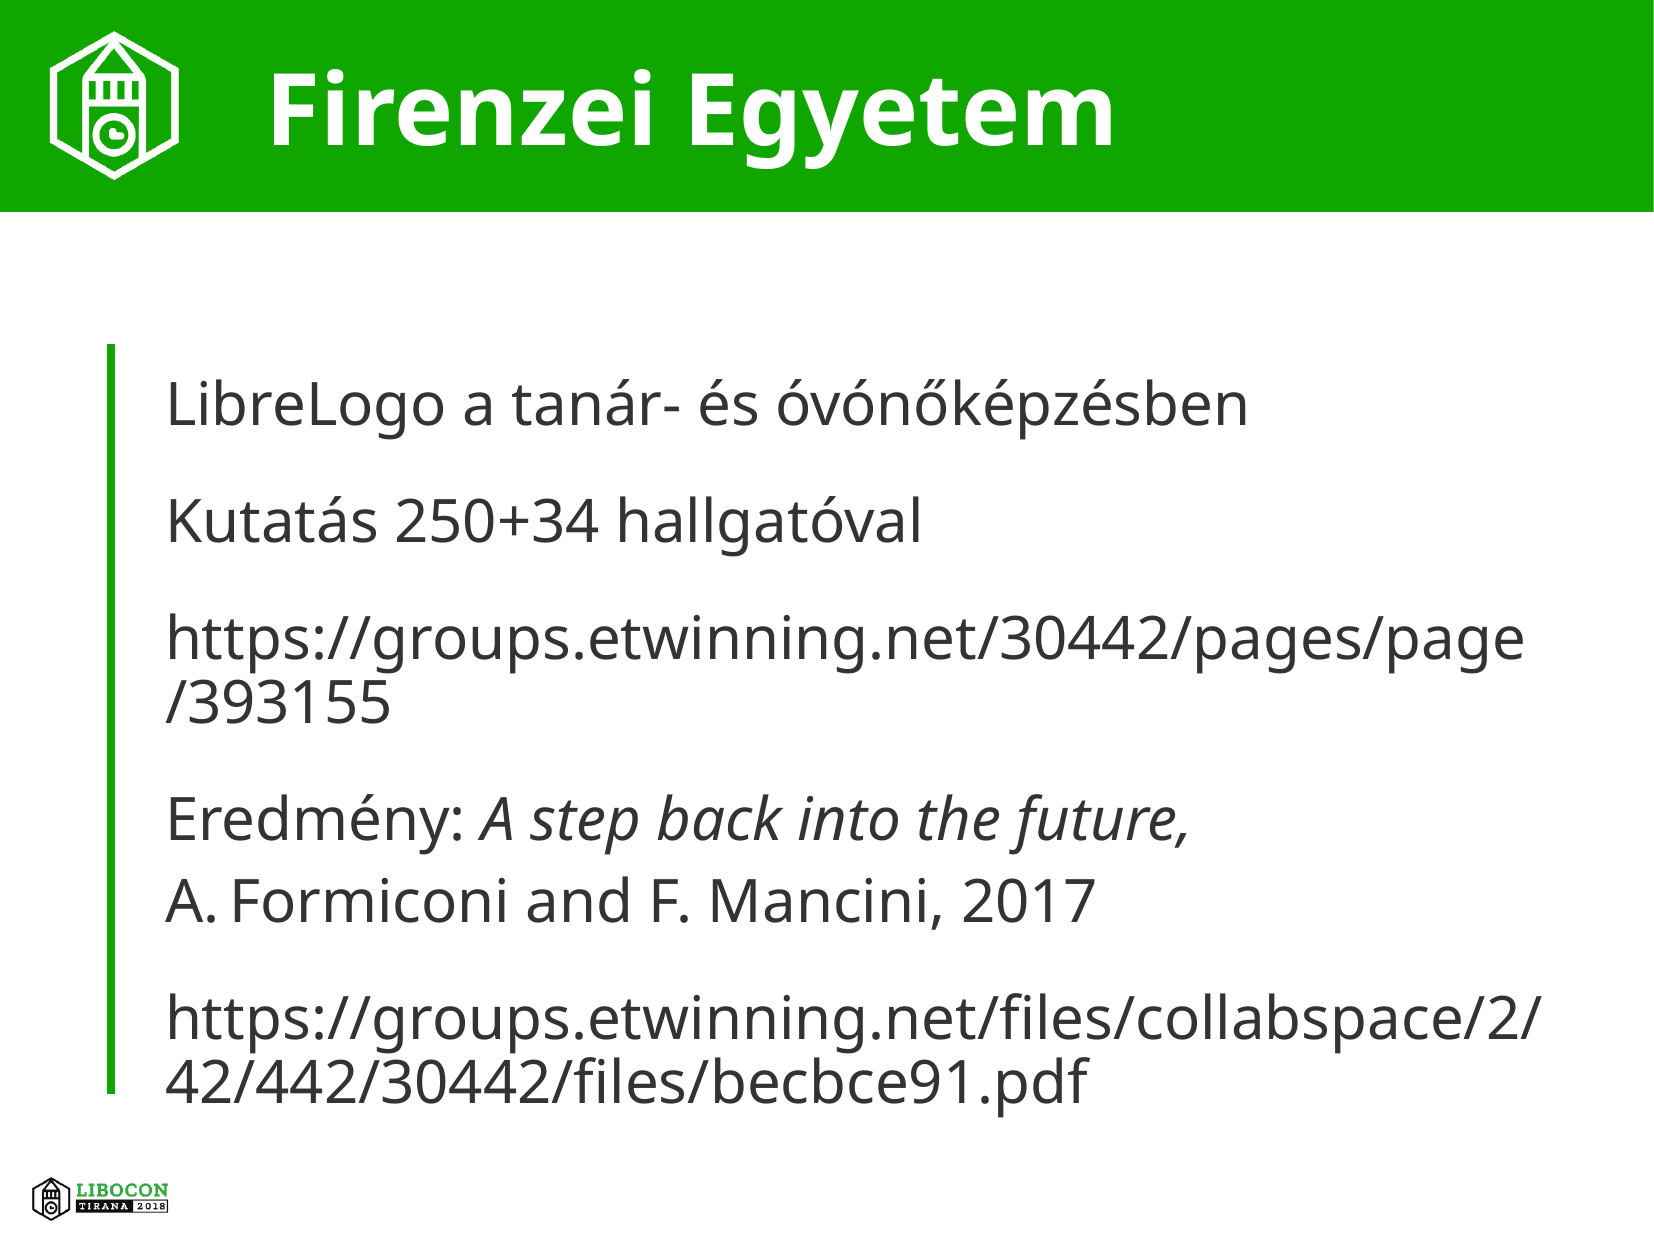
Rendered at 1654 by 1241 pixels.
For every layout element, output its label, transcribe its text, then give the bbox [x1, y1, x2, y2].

title Firenzei Egyetem [265, 0, 1606, 223]
picture [0, 0, 1654, 1241]
list LibreLogo a tanár- és óvónőképzésben Kutatás 250+34 hallgatóval https://groups.etwinning.net/30442/pages/page/393155 Eredmény: A step back into the future, A. Formiconi and F. Mancini, 2017 https://groups.etwinning.net/files/collabspace/2/42/442/30442/files/becbce91.pdf [165, 360, 1546, 1081]
